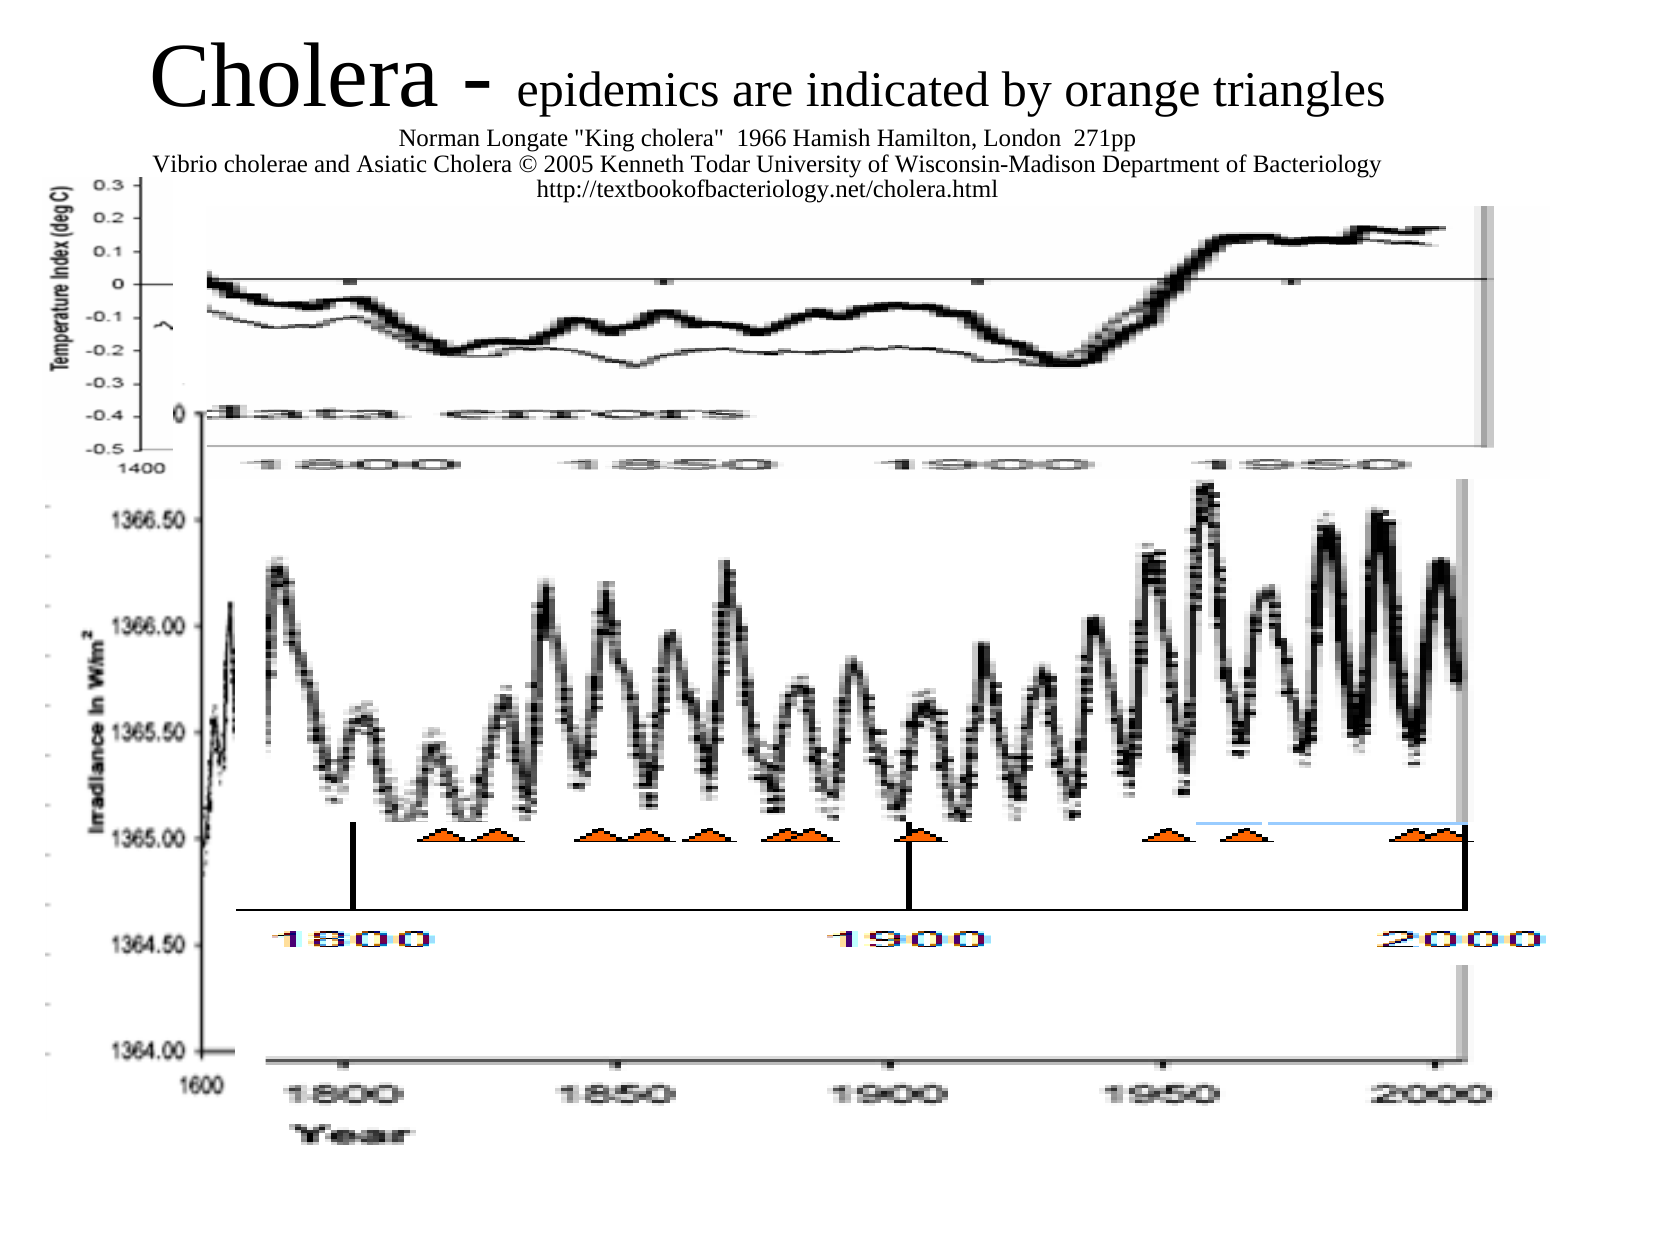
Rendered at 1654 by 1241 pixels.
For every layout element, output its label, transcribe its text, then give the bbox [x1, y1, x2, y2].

title Cholera - epidemics are indicated by orange triangles Norman Longate "King cholera" 1966 Hamish Hamilton, London 271pp Vibrio cholerae and Asiatic Cholera © 2005 Kenneth Todar University of Wisconsin-Madison Department of Bacteriology http://textbookofbacteriology.net/cholera.html [118, 0, 1418, 235]
picture [42, 177, 1595, 1152]
